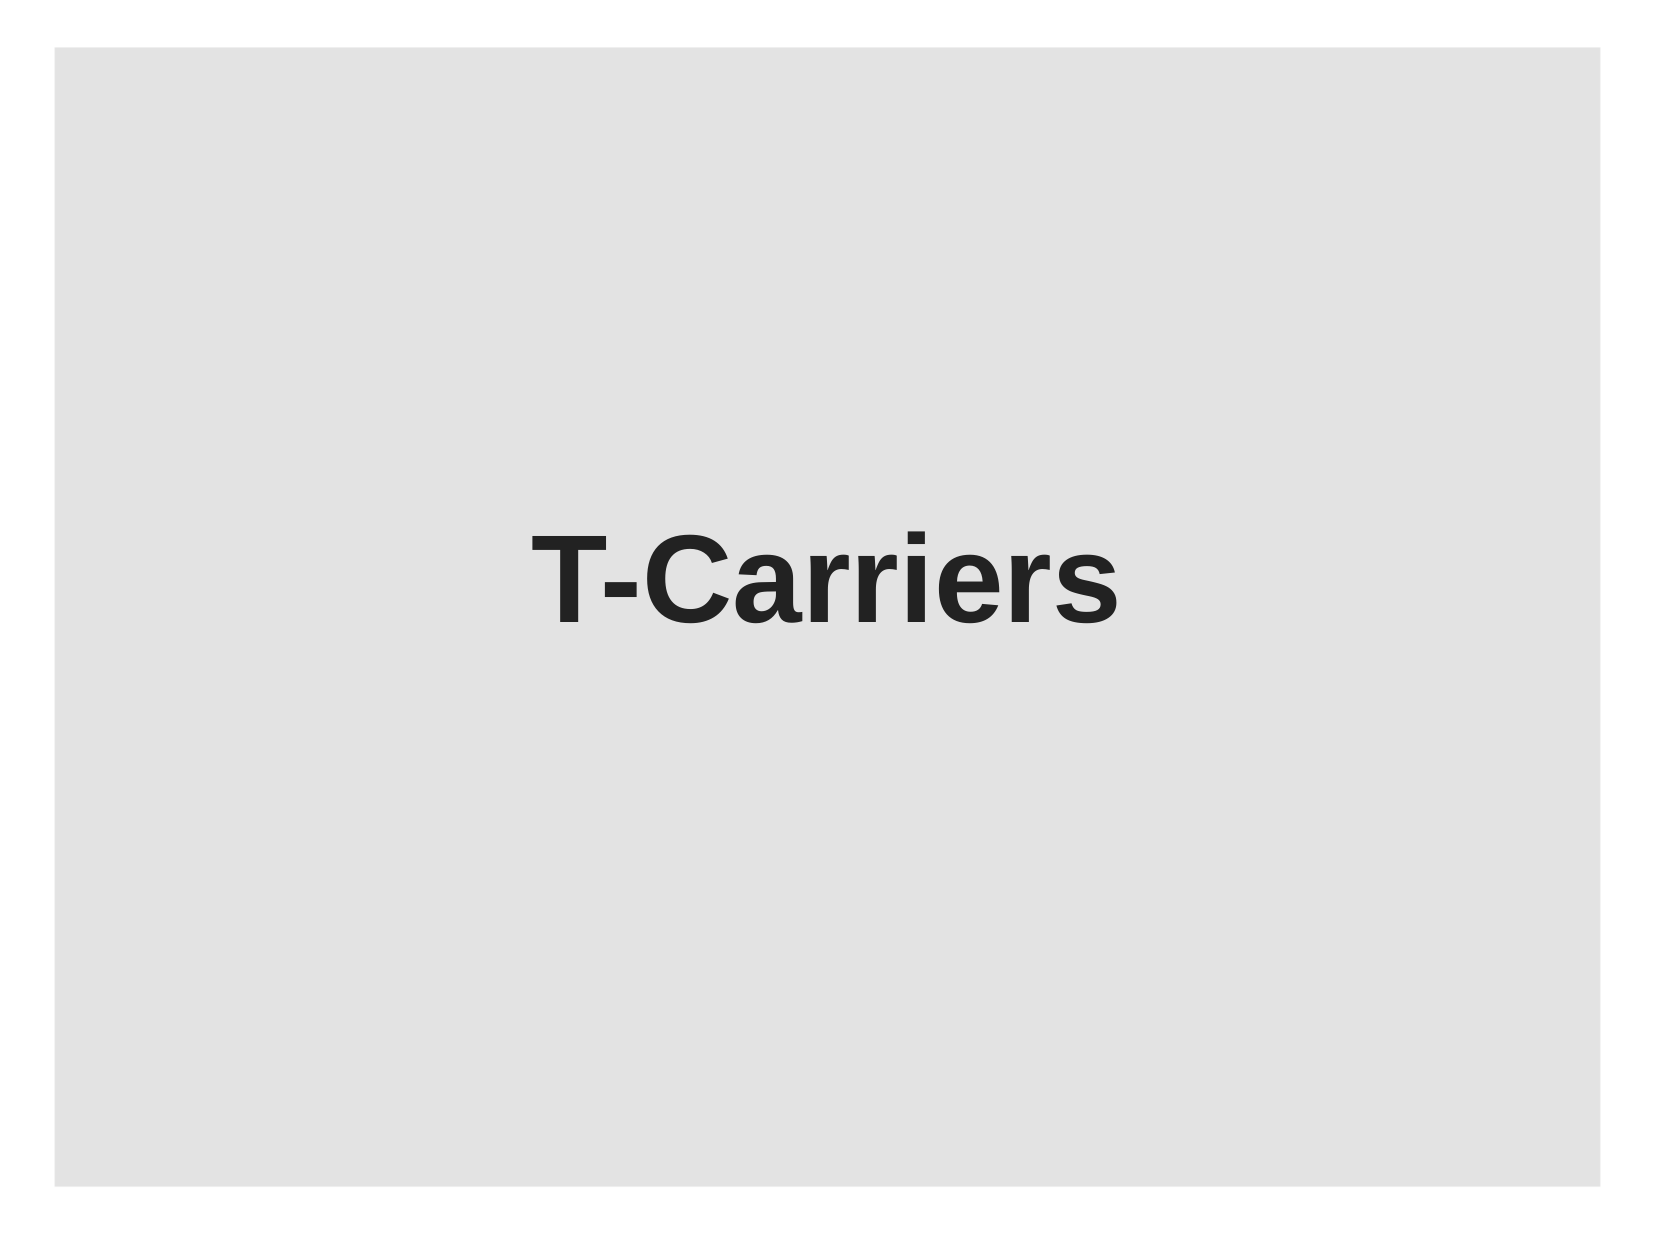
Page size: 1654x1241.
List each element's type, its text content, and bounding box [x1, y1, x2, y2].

picture [0, 0, 1654, 1241]
subtitle T-Carriers [82, 49, 1571, 1109]
